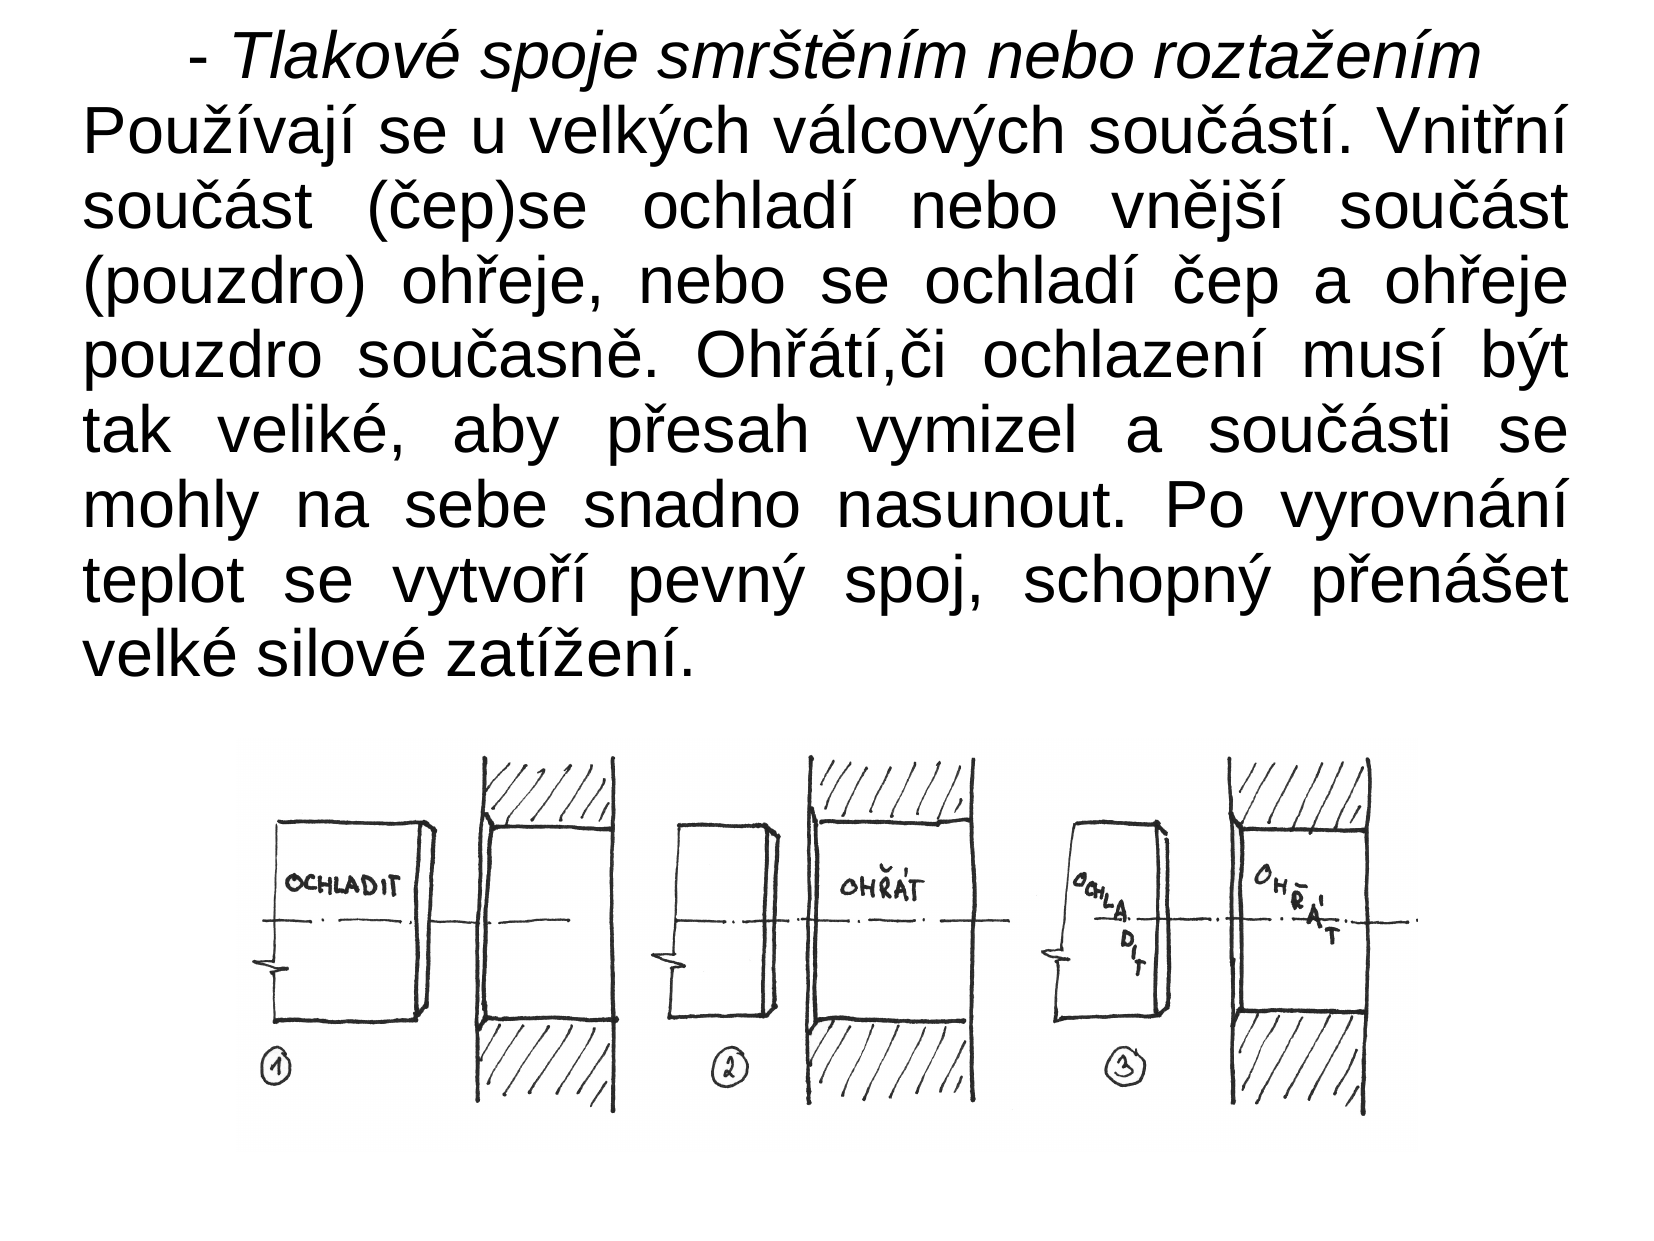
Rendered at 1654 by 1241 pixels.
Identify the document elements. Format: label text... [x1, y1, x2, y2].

subtitle - Tlakové spoje smrštěním nebo roztažením Používají se u velkých válcových součástí. Vnitřní součást (čep)se ochladí nebo vnější součást (pouzdro) ohřeje, nebo se ochladí čep a ohřeje pouzdro současně. Ohřátí,či ochlazení musí být tak veliké, aby přesah vymizel a součásti se mohly na sebe snadno nasunout. Po vyrovnání teplot se vytvoří pevný spoj, schopný přenášet velké silové zatížení. [82, 18, 1571, 1140]
picture [236, 738, 1418, 1152]
